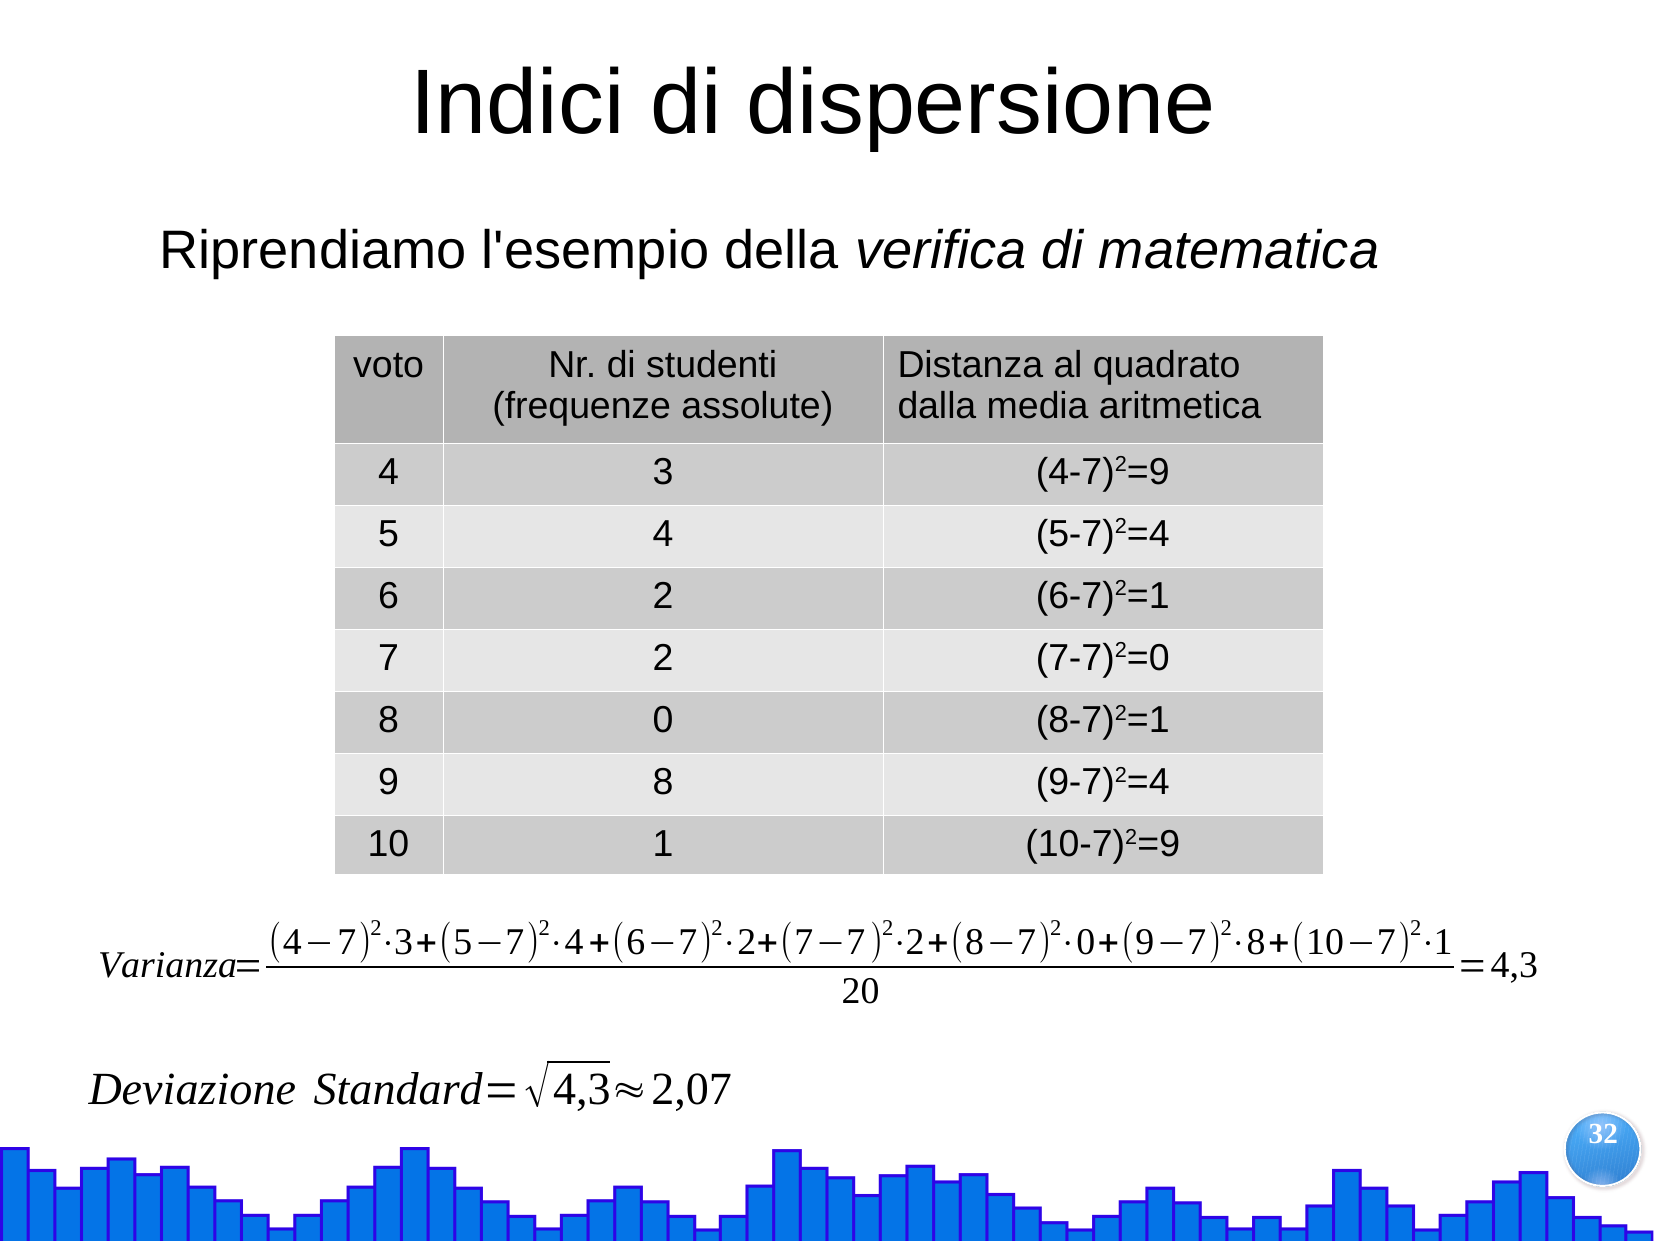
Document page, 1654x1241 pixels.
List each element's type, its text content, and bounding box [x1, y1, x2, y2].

table_cell (10-7)2=9 [884, 816, 1323, 874]
table_cell 7 [335, 630, 443, 691]
table_cell 10 [335, 816, 443, 874]
table_cell (6-7)2=1 [884, 568, 1323, 629]
table_cell 0 [444, 692, 883, 753]
table_cell 2 [444, 568, 883, 629]
table_cell (4-7)2=9 [884, 444, 1323, 505]
table_cell (9-7)2=4 [884, 754, 1323, 815]
table_cell 6 [335, 568, 443, 629]
list Riprendiamo l'esempio della verifica di matematica [88, 219, 1577, 939]
table_cell 8 [335, 692, 443, 753]
table_cell (5-7)2=4 [884, 506, 1323, 567]
table_cell 4 [444, 506, 883, 567]
title [82, 49, 1571, 257]
table_header Nr. di studenti (frequenze assolute) [444, 336, 883, 443]
table_cell 4 [335, 444, 443, 505]
table_header voto [335, 336, 443, 443]
picture [0, 1147, 1654, 1241]
table_cell 3 [444, 444, 883, 505]
table_cell (8-7)2=1 [884, 692, 1323, 753]
table_cell 5 [335, 506, 443, 567]
table_cell 2 [444, 630, 883, 691]
table_cell 8 [444, 754, 883, 815]
table_header Distanza al quadrato dalla media aritmetica [884, 336, 1323, 443]
chart [88, 914, 1548, 1013]
table_cell 1 [444, 816, 883, 874]
table_cell (7-7)2=0 [884, 630, 1323, 691]
chart [74, 1058, 746, 1114]
table_cell 9 [335, 754, 443, 815]
